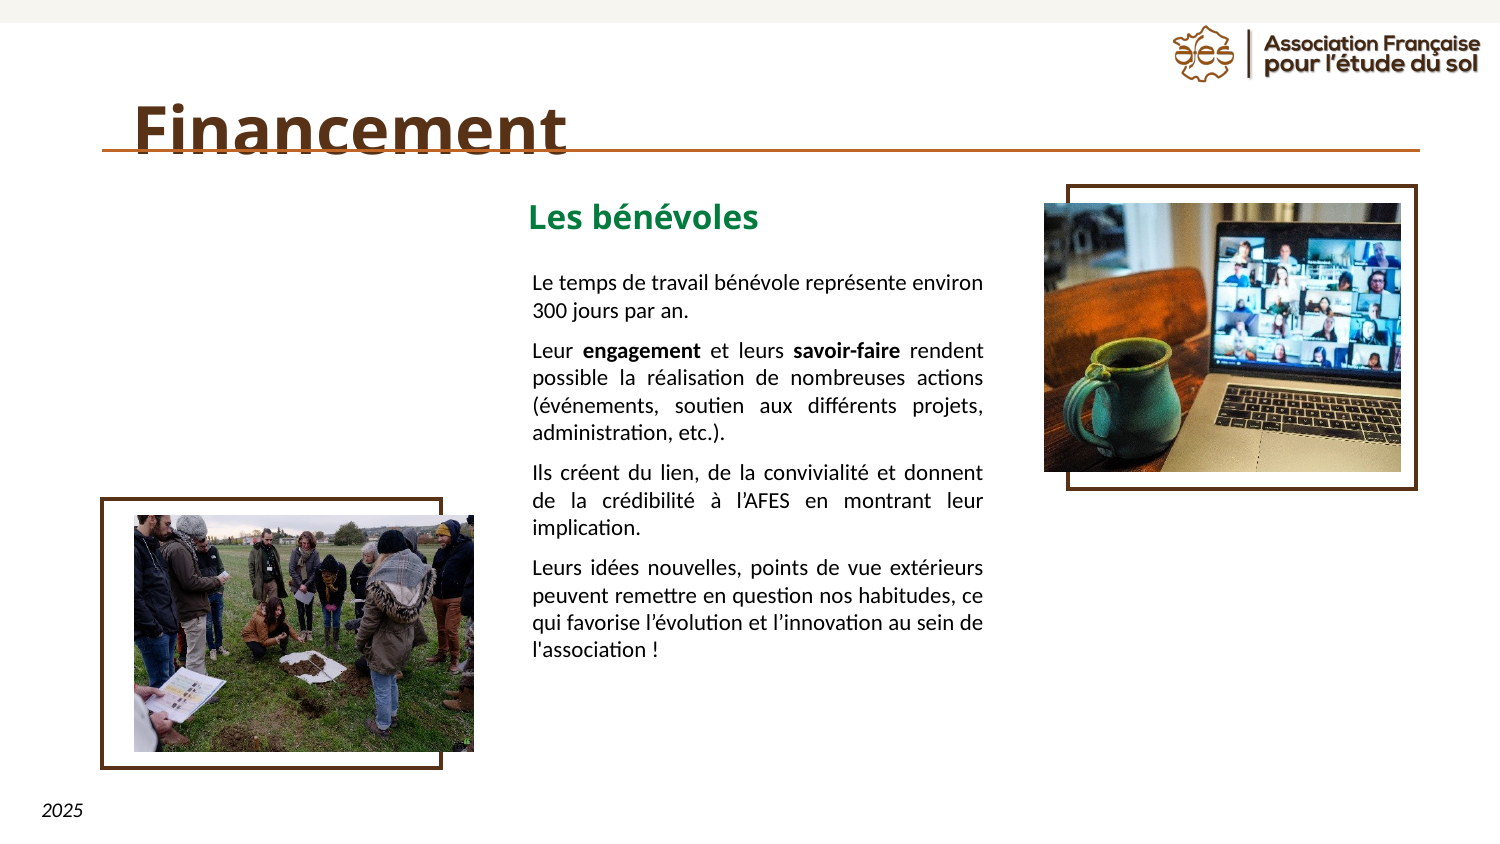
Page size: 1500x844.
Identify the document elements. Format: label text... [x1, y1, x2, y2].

text_box Les bénévoles [513, 182, 1020, 243]
picture [134, 515, 474, 752]
picture [1044, 203, 1401, 472]
text_box Le temps de travail bénévole représente environ 300 jours par an. Leur engagement et leurs savoir-faire rendent possible la réalisation de nombreuses actions (événements, soutien aux différents projets, administration, etc.). Ils créent du lien, de la convivialité et donnent de la crédibilité à l’AFES en montrant leur implication. Leurs idées nouvelles, points de vue extérieurs peuvent remettre en question nos habitudes, ce qui favorise l’évolution et l’innovation au sein de l'association ! [517, 261, 999, 670]
title Financement [83, 40, 1350, 177]
text_box 2025 [26, 785, 776, 829]
text_box [1068, 186, 1416, 489]
text_box [102, 499, 441, 768]
picture [1173, 24, 1495, 96]
